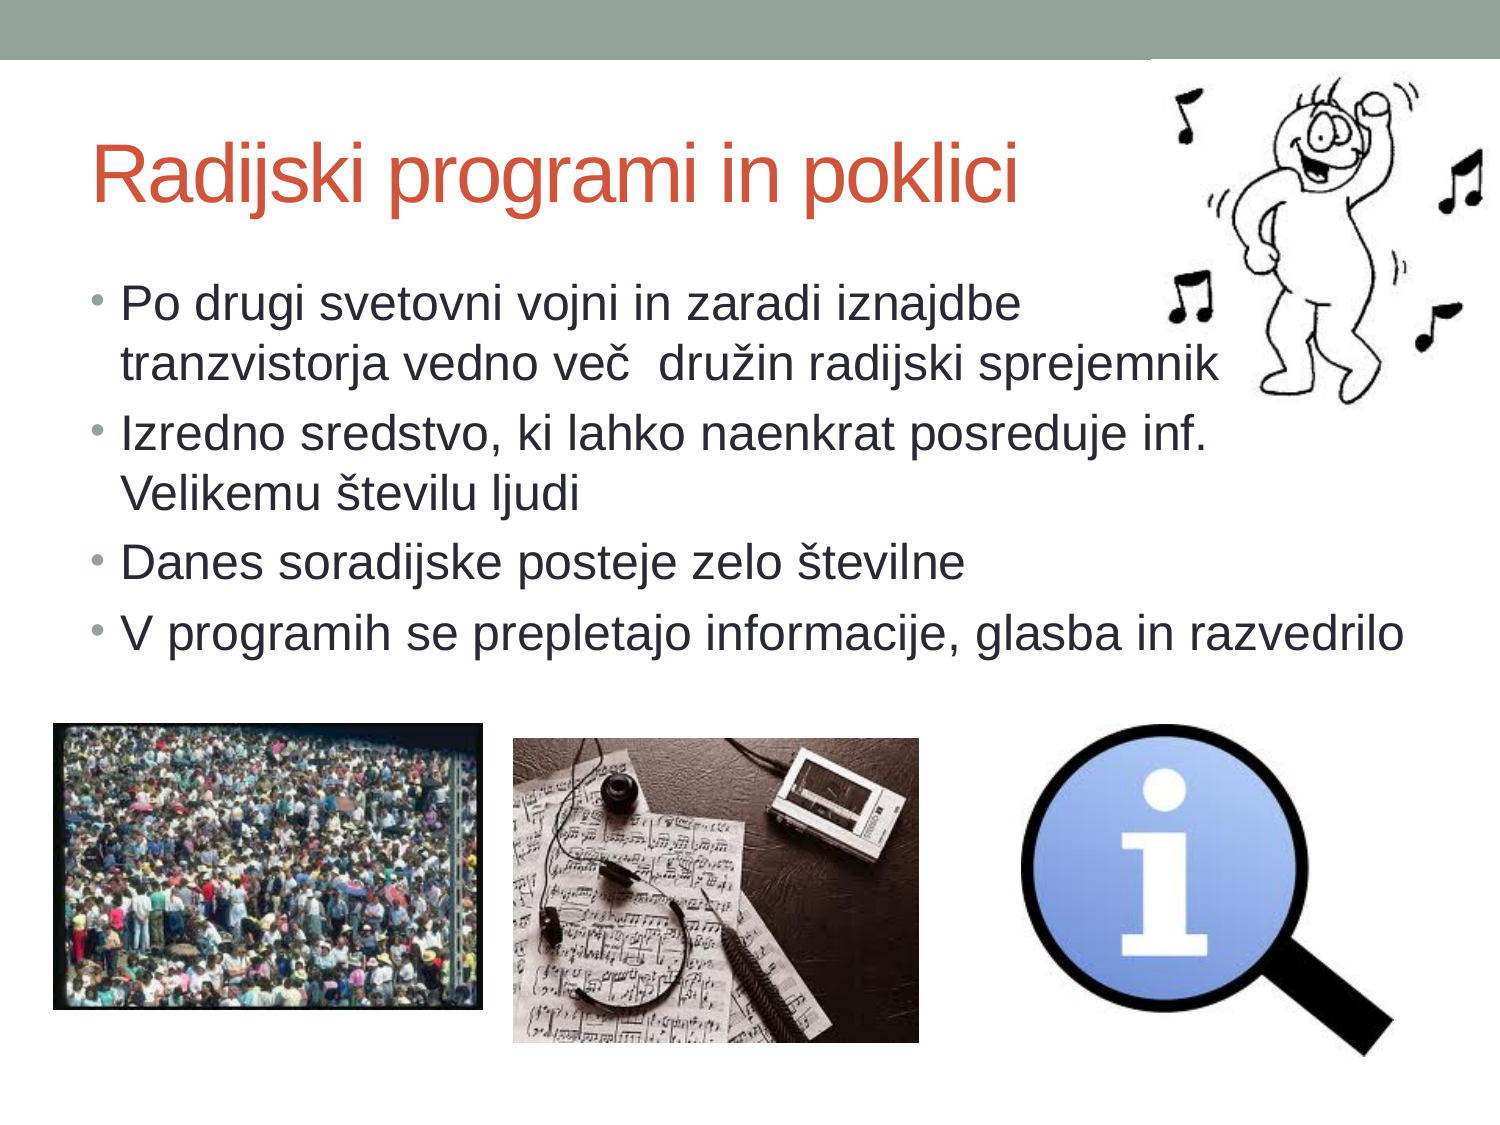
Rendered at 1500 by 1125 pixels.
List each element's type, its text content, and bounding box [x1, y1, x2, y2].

picture [53, 723, 483, 1010]
title Radijski programi in poklici [75, 87, 1425, 250]
picture [1021, 724, 1394, 1057]
picture [513, 738, 919, 1043]
picture [1151, 59, 1500, 413]
list Po drugi svetovni vojni in zaradi iznajdbe tranzvistorja vedno več družin radijski sprejemnik Izredno sredstvo, ki lahko naenkrat posreduje inf. Velikemu številu ljudi Danes soradijske posteje zelo številne V programih se prepletajo informacije, glasba in razvedrilo [75, 262, 1425, 1063]
